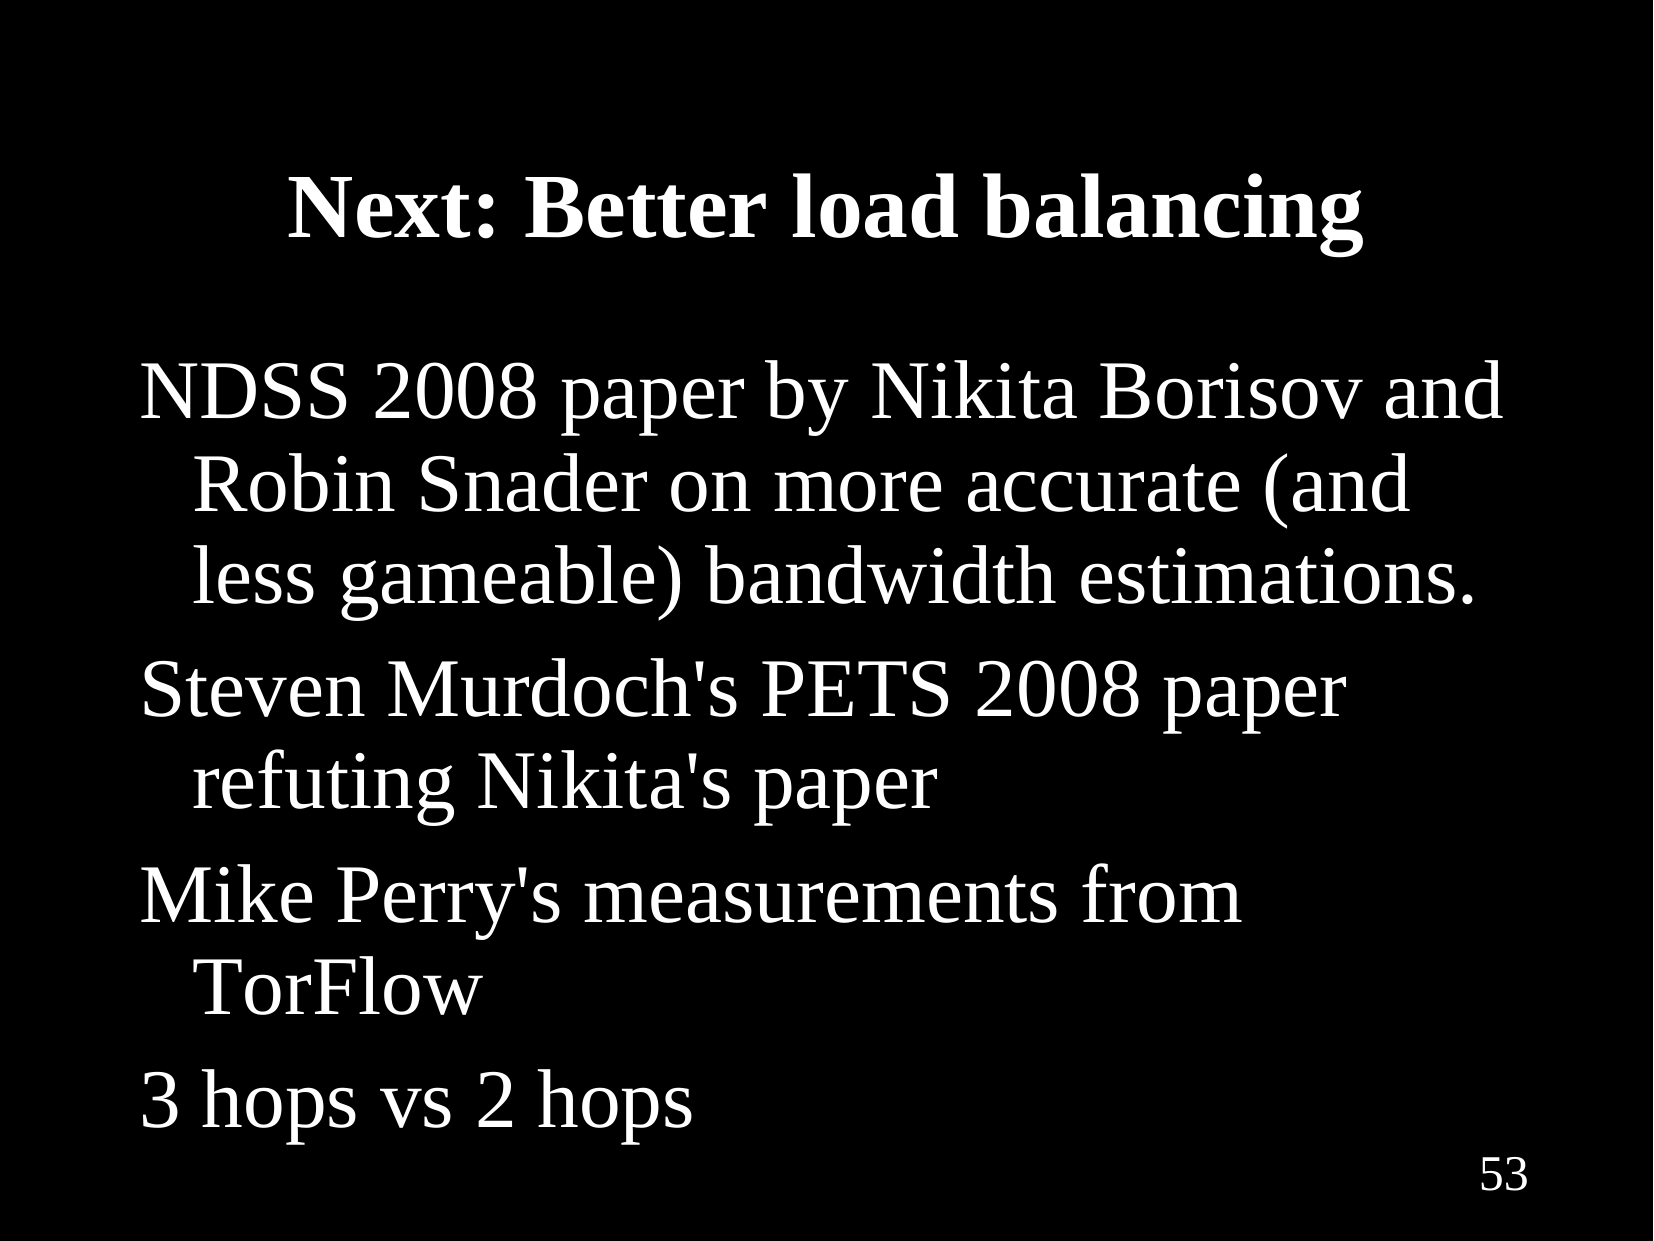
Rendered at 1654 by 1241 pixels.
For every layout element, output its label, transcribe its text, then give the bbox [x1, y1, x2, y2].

list NDSS 2008 paper by Nikita Borisov and Robin Snader on more accurate (and less gameable) bandwidth estimations. Steven Murdoch's PETS 2008 paper refuting Nikita's paper Mike Perry's measurements from TorFlow 3 hops vs 2 hops [121, 344, 1534, 1146]
title Next: Better load balancing [121, 102, 1534, 311]
